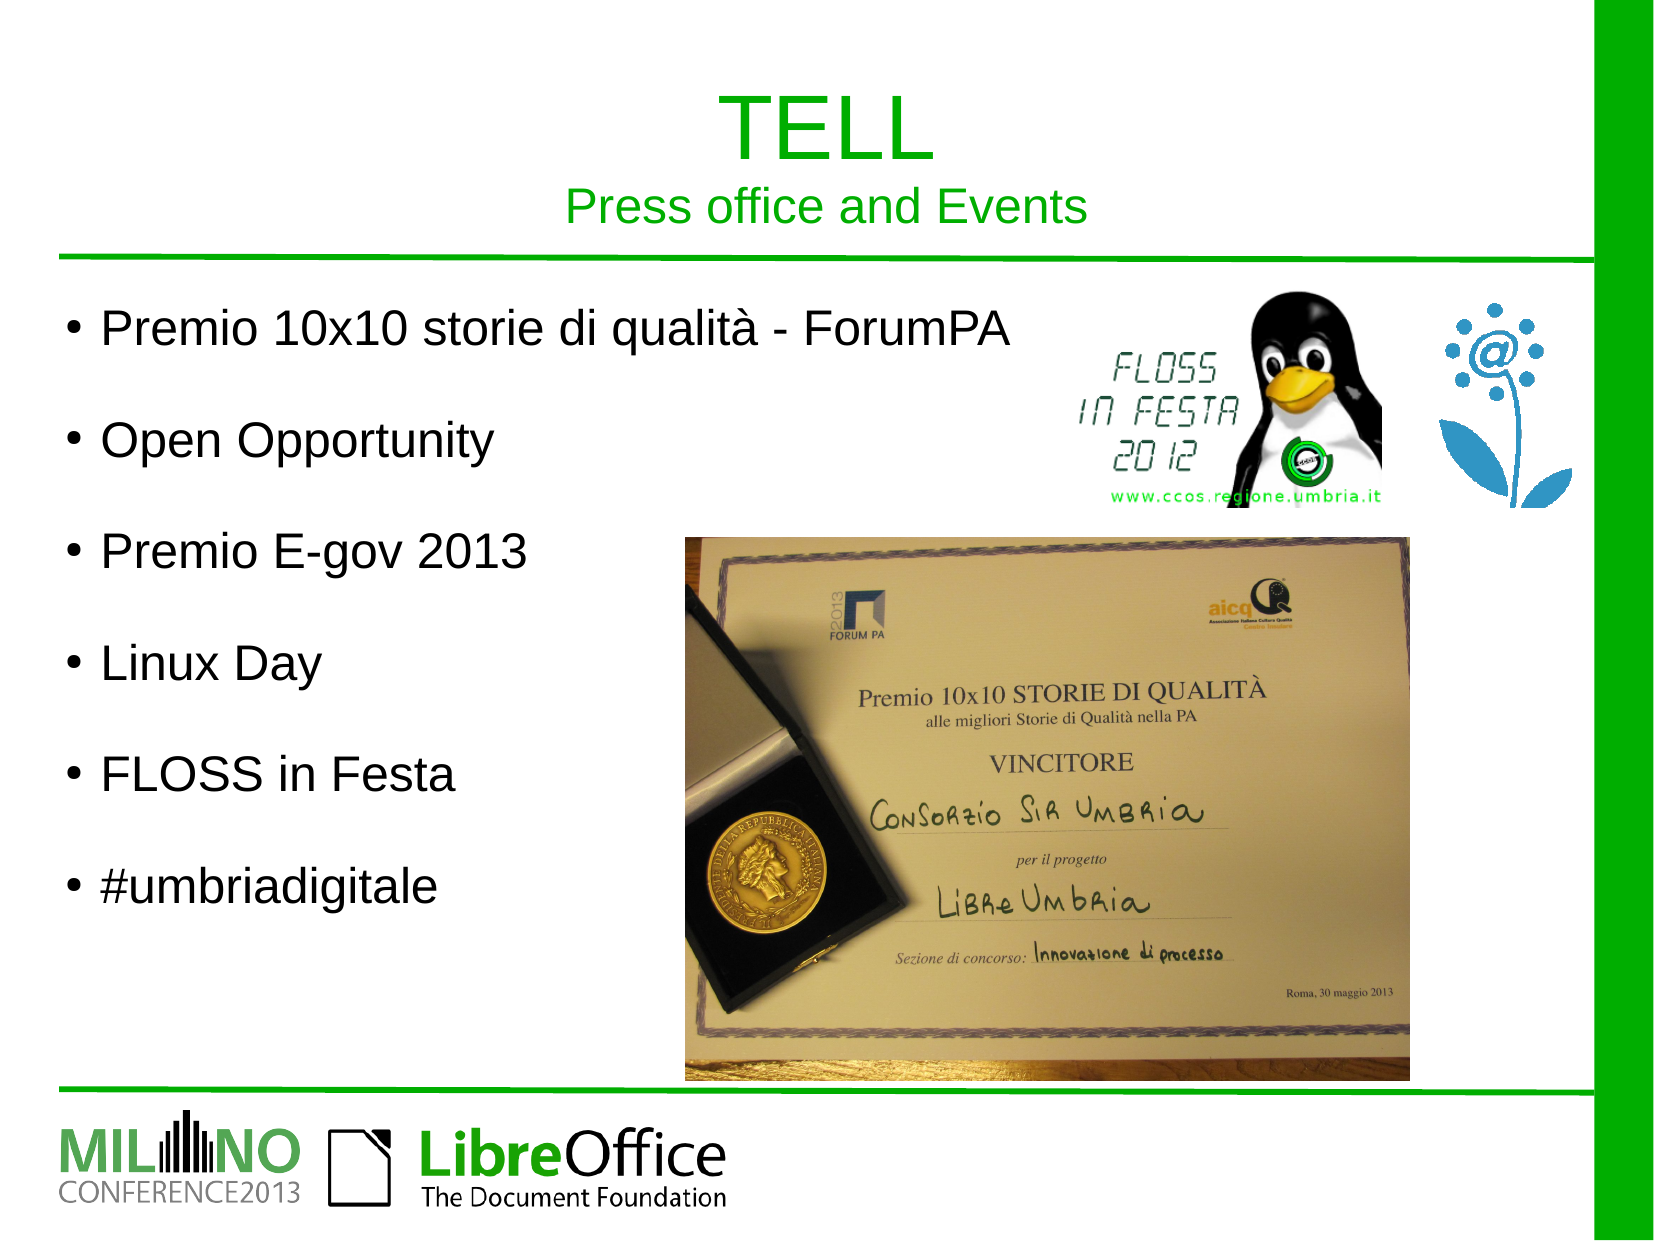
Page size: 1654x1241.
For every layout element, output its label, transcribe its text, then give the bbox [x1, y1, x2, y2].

picture [1074, 284, 1382, 508]
picture [1429, 300, 1583, 508]
text_box TELL Press office and Events [82, 74, 1571, 237]
subtitle Premio 10x10 storie di qualità - ForumPA Open Opportunity Premio E-gov 2013 Linux Day FLOSS in Festa #umbriadigitale [64, 297, 1123, 917]
picture [685, 537, 1410, 1081]
picture [59, 1093, 756, 1241]
